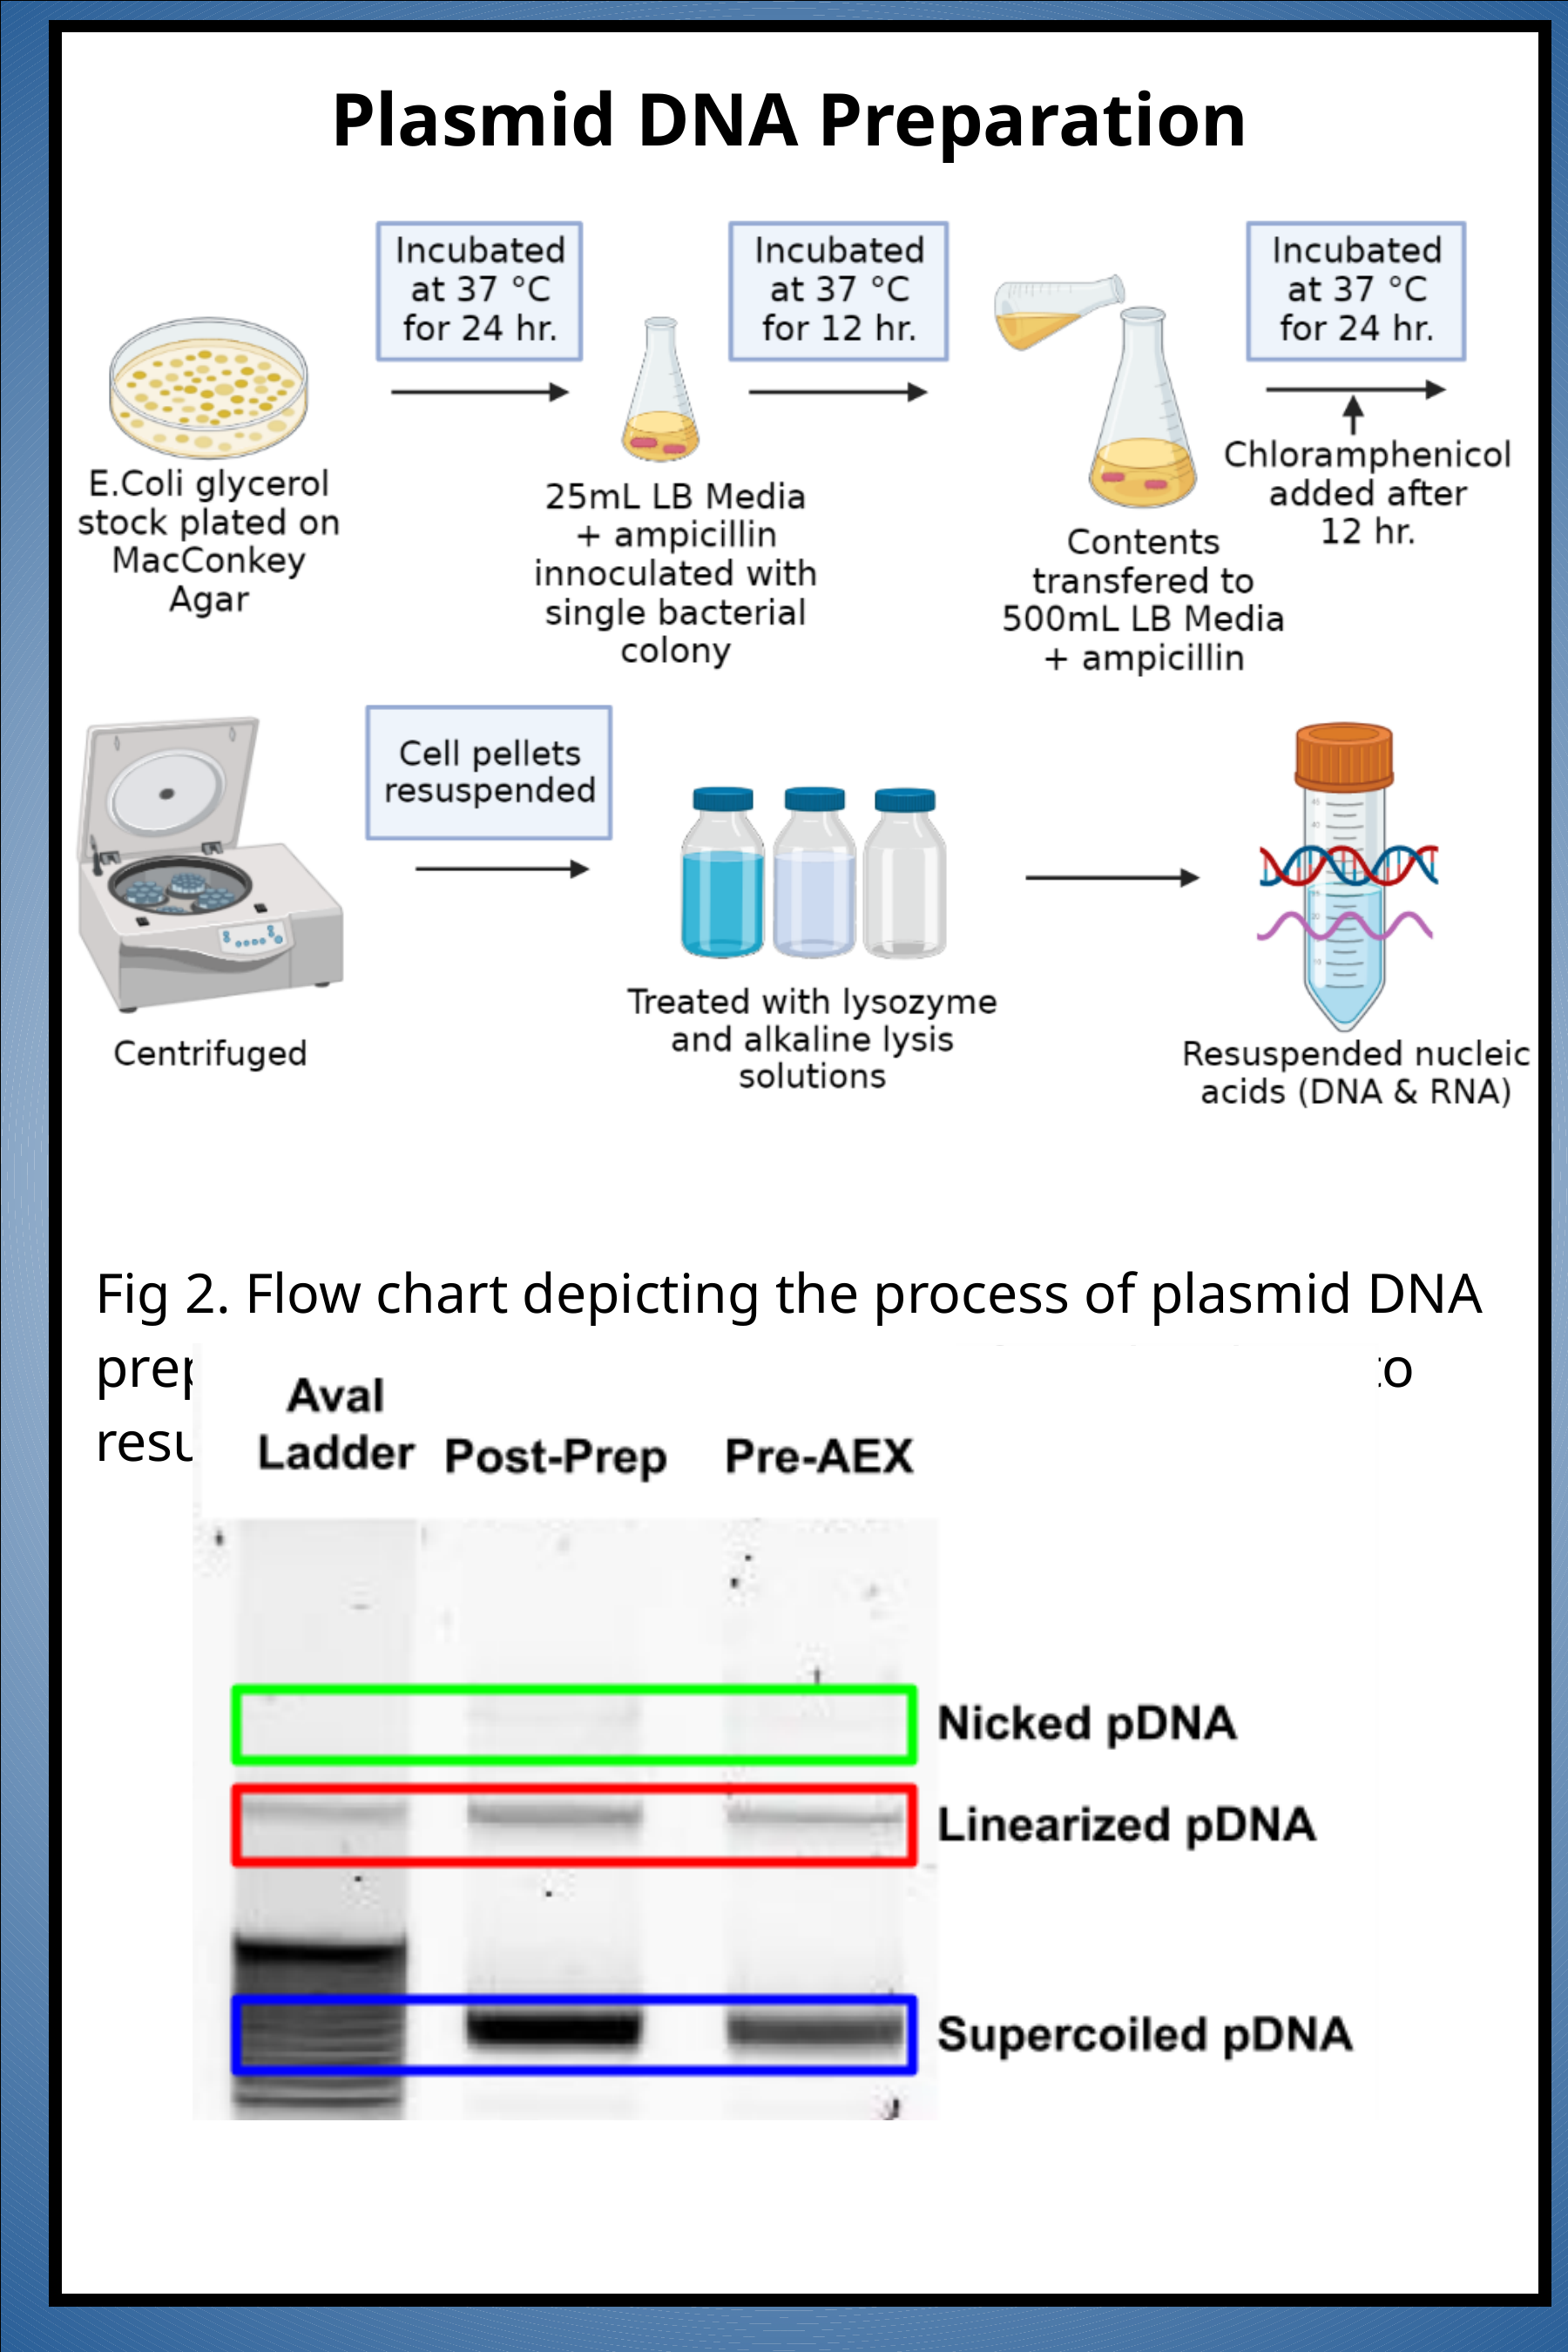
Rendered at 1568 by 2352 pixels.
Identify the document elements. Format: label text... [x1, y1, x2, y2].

picture [66, 205, 1533, 1122]
picture [191, 1342, 1379, 2120]
text_box Plasmid DNA Preparation Fig 2. Flow chart depicting the process of plasmid DNA preparation, from glycerol stocks of E.Coli culture to resuspended nucleic acids. Fig 3. 1% agarose gel of the material from the DNA preparation. [82, 1122, 1518, 2248]
text_box Plasmid DNA Preparation Fig 2. Flow chart depicting the process of plasmid DNA preparation, from glycerol stocks of E.Coli culture to resuspended nucleic acids. Fig 3. 1% agarose gel of the material from the DNA preparation. [82, 61, 1518, 205]
text_box [0, 0, 1568, 2352]
